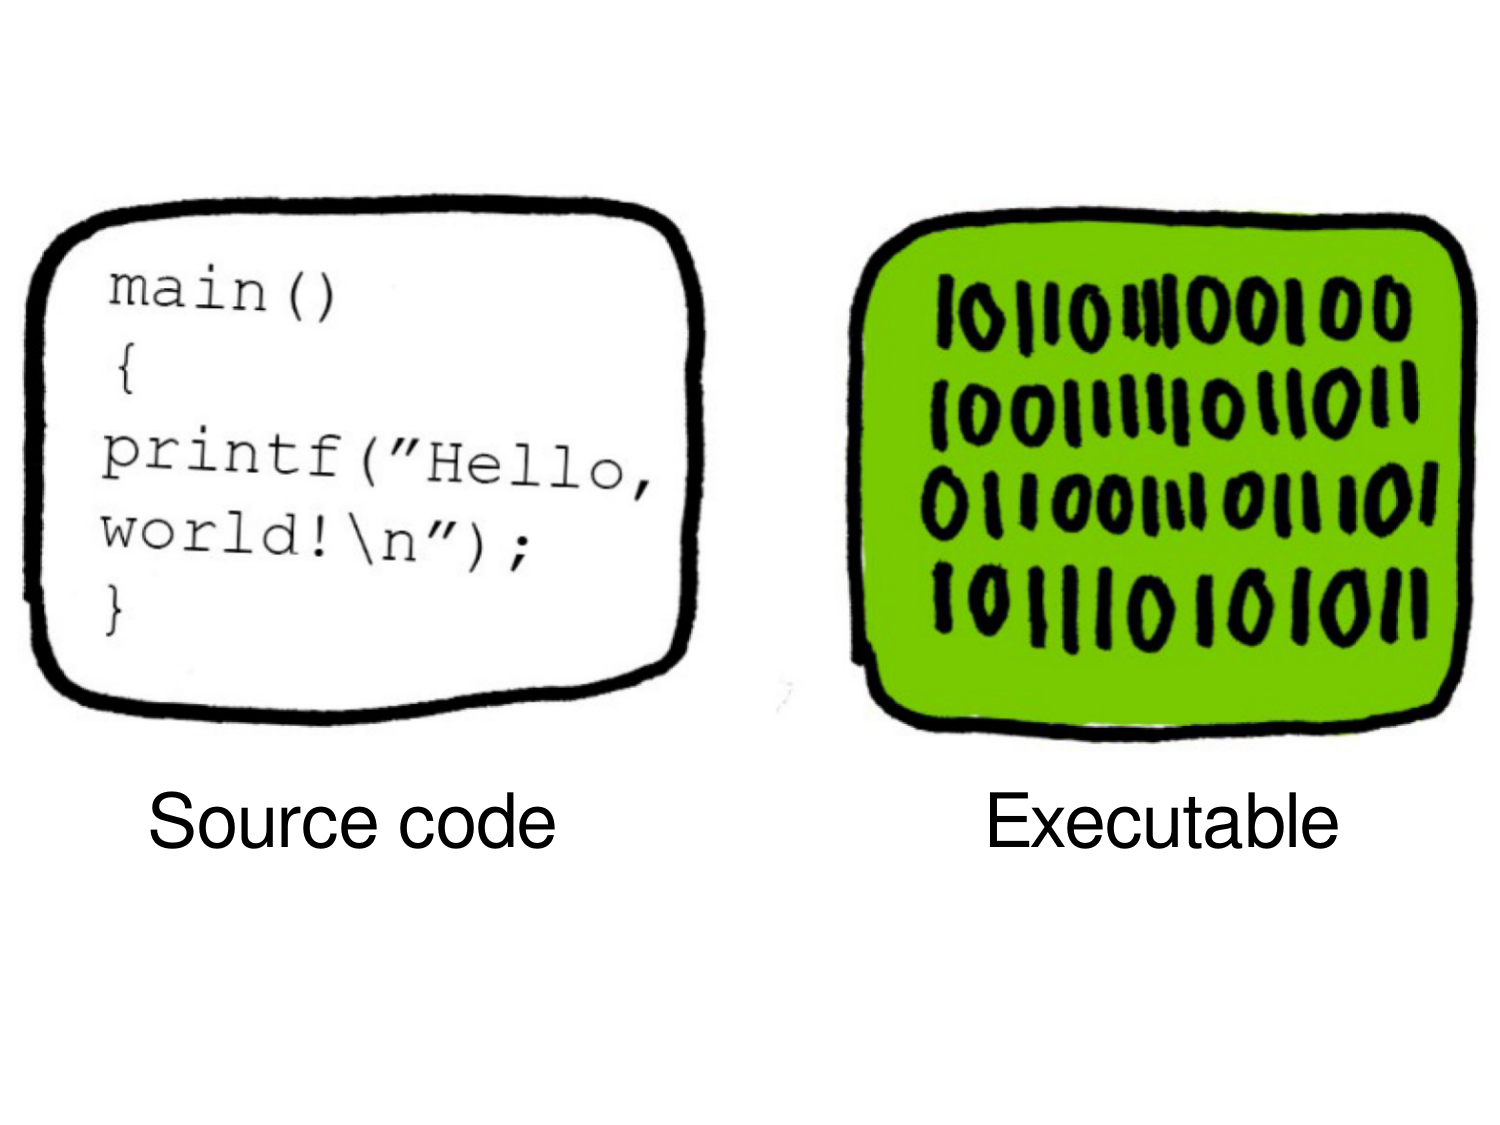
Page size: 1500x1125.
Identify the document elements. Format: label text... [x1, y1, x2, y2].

picture [0, 183, 1500, 765]
text_box Executable [870, 771, 1456, 894]
text_box Source code [60, 771, 646, 894]
